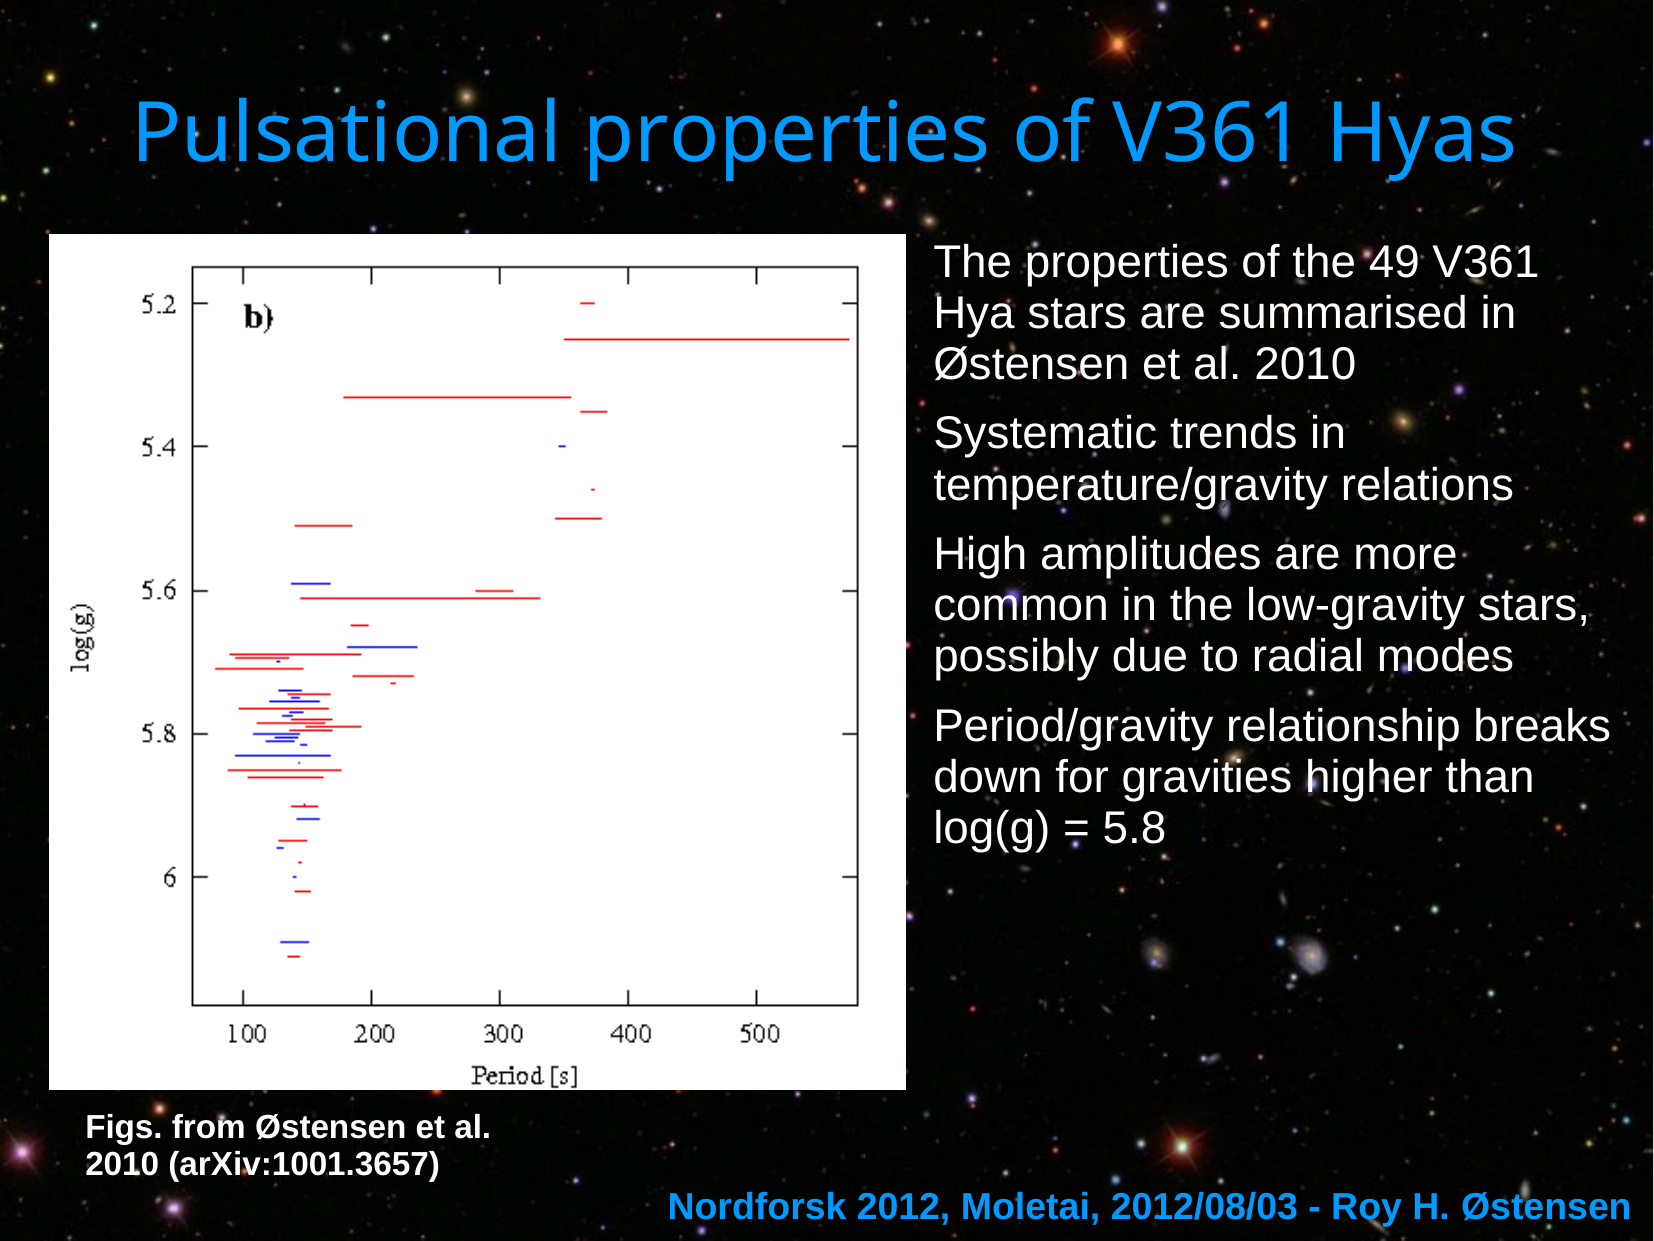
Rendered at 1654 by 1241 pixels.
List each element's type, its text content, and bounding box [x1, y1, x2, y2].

list The properties of the 49 V361 Hya stars are summarised in Østensen et al. 2010 Systematic trends in temperature/gravity relations High amplitudes are more common in the low-gravity stars, possibly due to radial modes Period/gravity relationship breaks down for gravities higher than log(g) = 5.8 [933, 235, 1616, 1138]
title Pulsational properties of V361 Hyas [81, 73, 1569, 186]
text_box Figs. from Østensen et al. 2010 (arXiv:1001.3657) [70, 1101, 554, 1193]
picture [0, 0, 1654, 1241]
